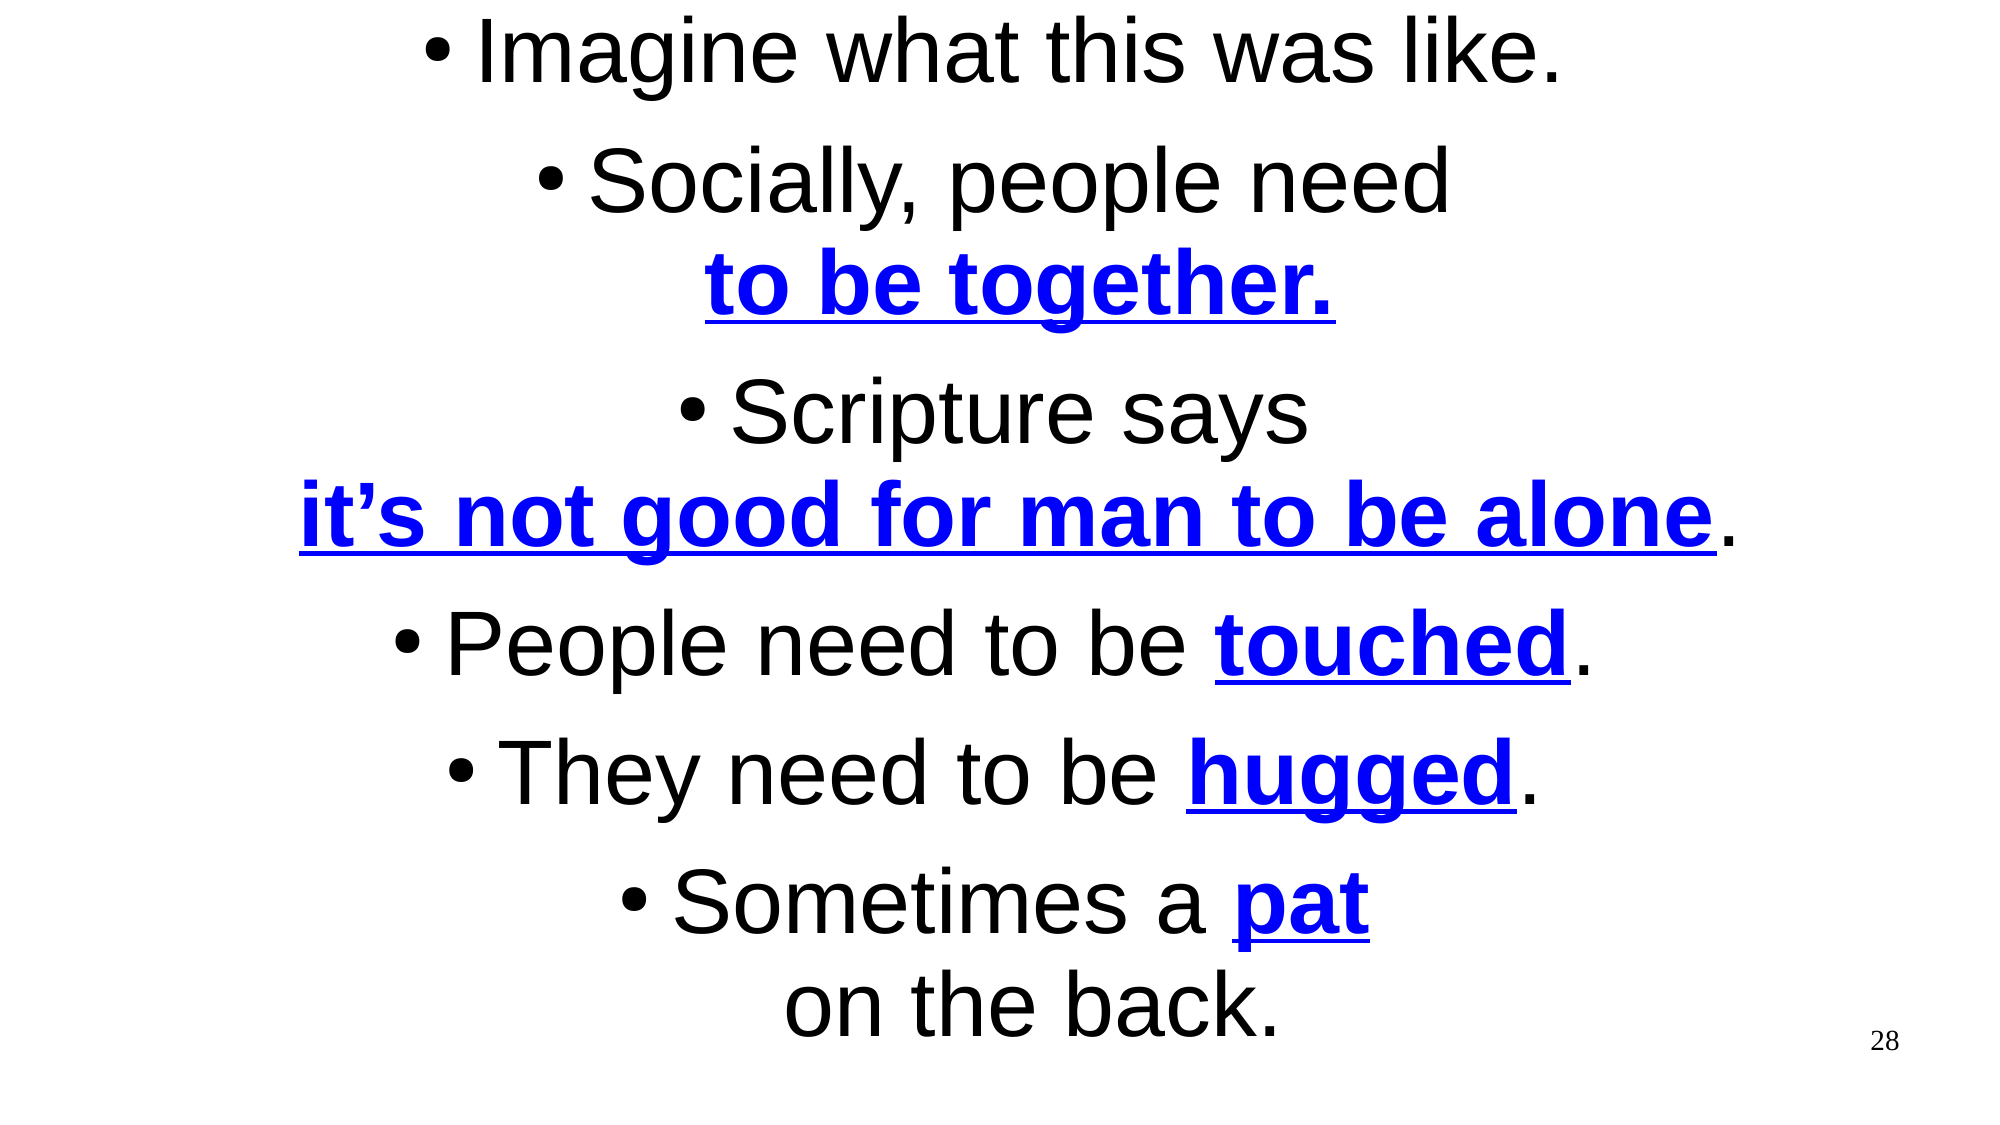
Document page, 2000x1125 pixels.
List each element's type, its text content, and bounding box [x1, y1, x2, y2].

list Imagine what this was like. Socially, people need to be together. Scripture says it’s not good for man to be alone. People need to be touched. They need to be hugged. Sometimes a pat on the back. [0, 0, 1996, 1123]
